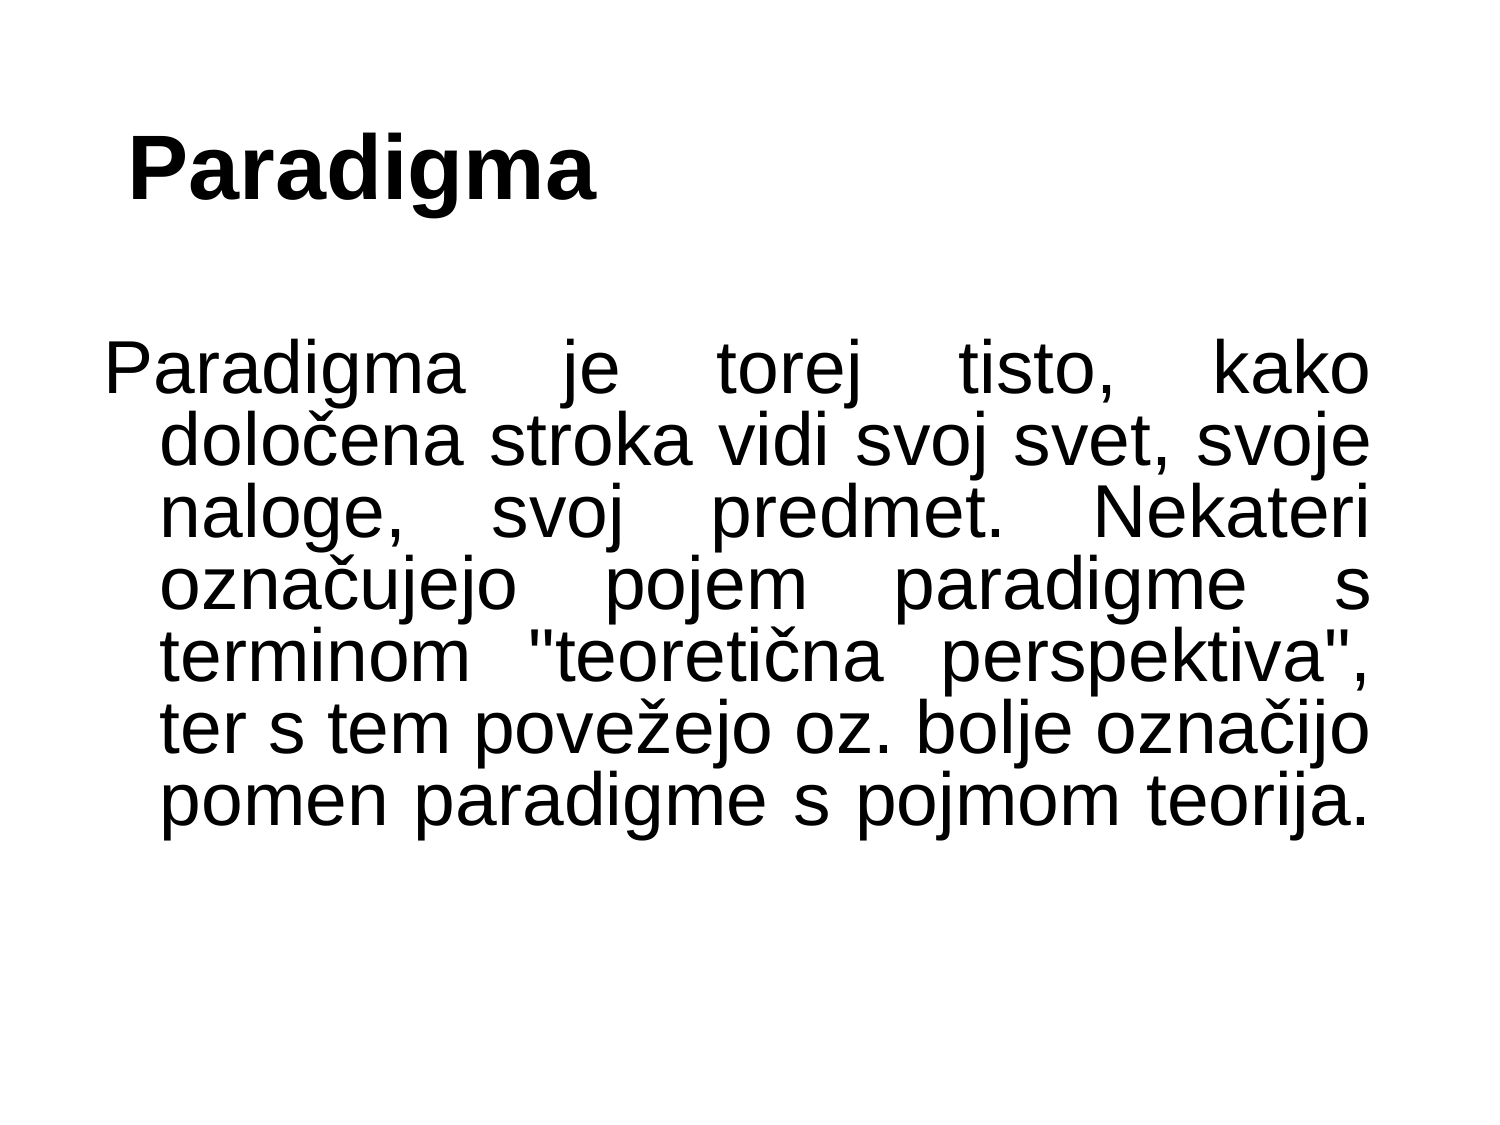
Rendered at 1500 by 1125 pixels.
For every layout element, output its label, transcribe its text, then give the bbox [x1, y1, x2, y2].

title Paradigma [112, 37, 1388, 220]
list Paradigma je torej tisto, kako določena stroka vidi svoj svet, svoje naloge, svoj predmet. Nekateri označujejo pojem paradigme s terminom "teoretična perspektiva", ter s tem povežejo oz. bolje označijo pomen paradigme s pojmom teorija. [88, 220, 1388, 988]
